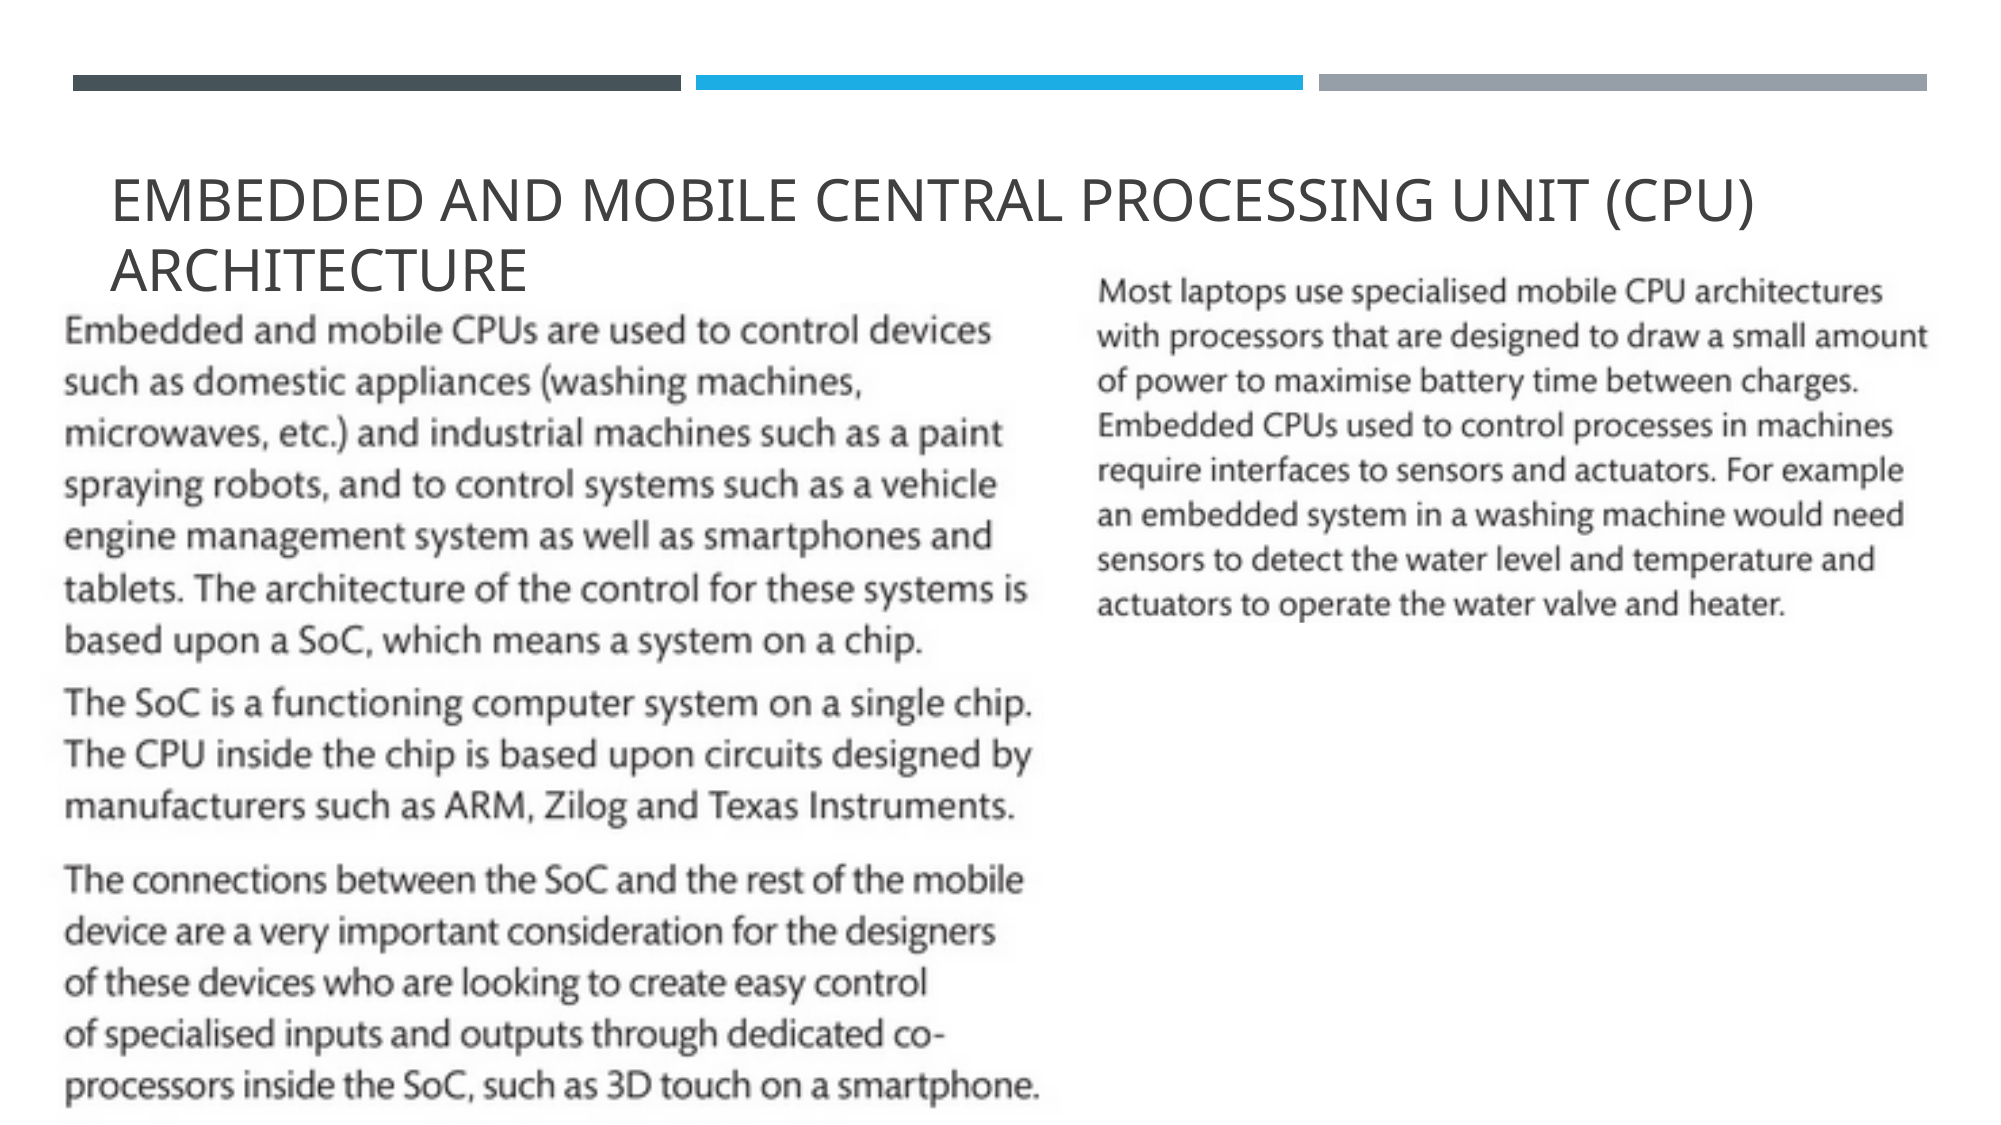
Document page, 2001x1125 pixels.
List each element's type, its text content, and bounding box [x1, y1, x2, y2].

title embedded and mobile central processing unit (CPU) architecture [95, 115, 1905, 303]
picture [40, 267, 2000, 1124]
